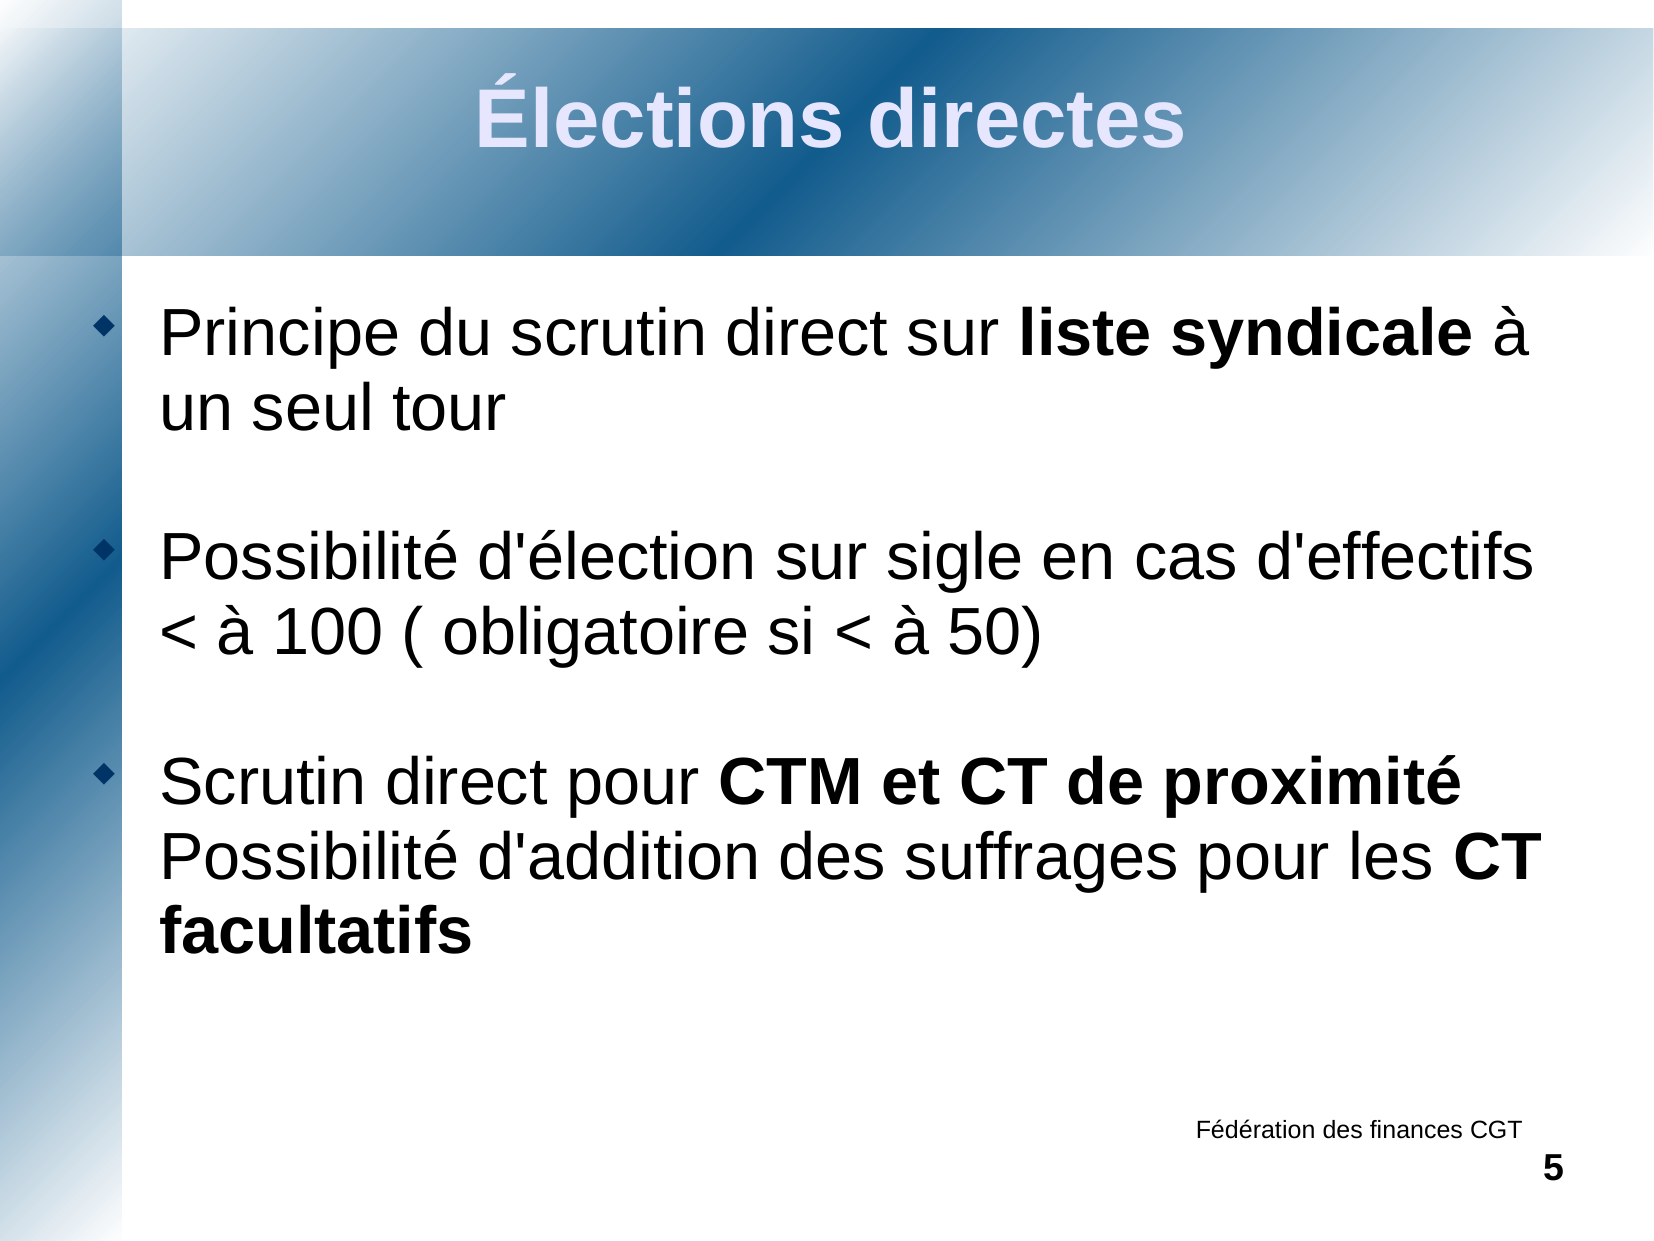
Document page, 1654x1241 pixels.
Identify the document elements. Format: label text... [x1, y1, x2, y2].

title Élections directes [125, 71, 1538, 165]
text_box <numéro> [1528, 1139, 1654, 1211]
text_box Fédération des finances CGT [1181, 1108, 1539, 1152]
list Principe du scrutin direct sur liste syndicale à un seul tour Possibilité d'élection sur sigle en cas d'effectifs < à 100 ( obligatoire si < à 50) Scrutin direct pour CTM et CT de proximité Possibilité d'addition des suffrages pour les CT facultatifs [88, 295, 1564, 1153]
